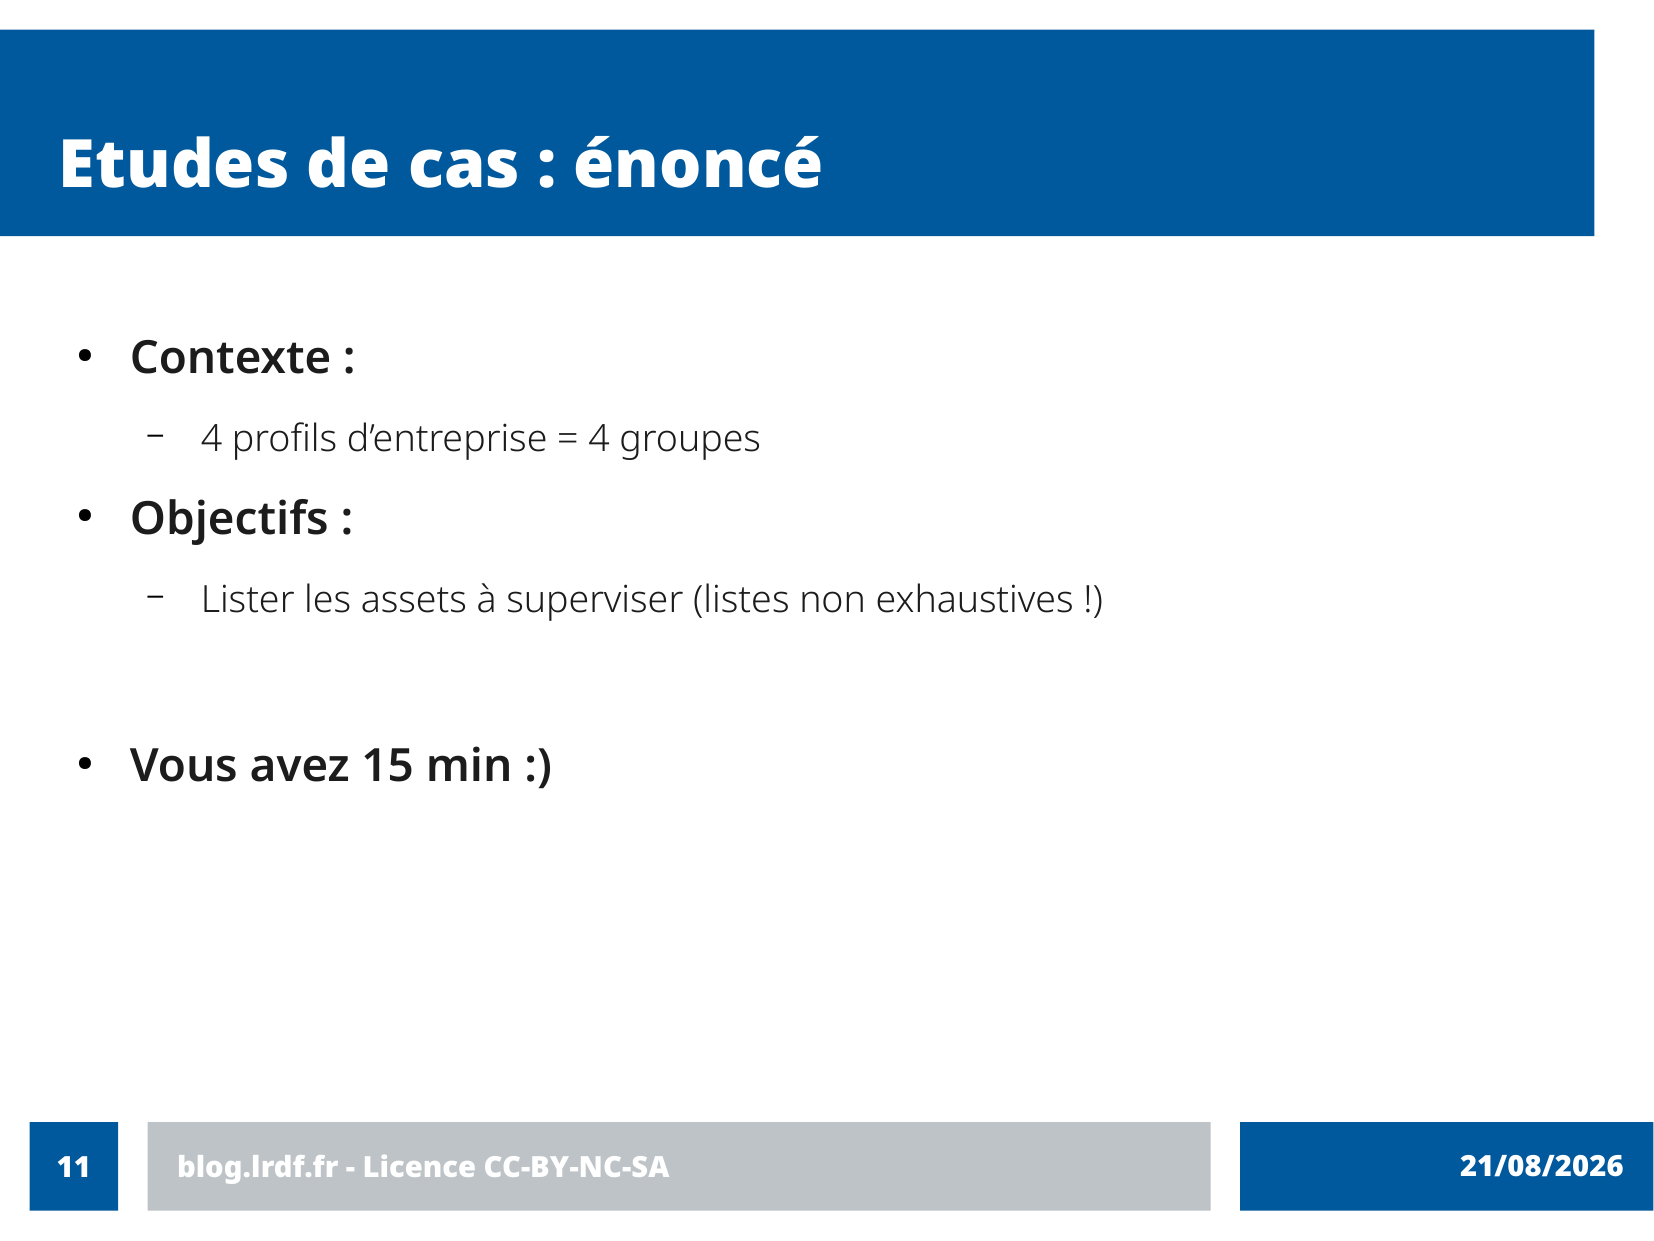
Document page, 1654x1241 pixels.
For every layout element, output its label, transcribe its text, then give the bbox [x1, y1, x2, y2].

title Etudes de cas : énoncé [59, 59, 1595, 207]
list Contexte : 4 profils d’entreprise = 4 groupes Objectifs : Lister les assets à superviser (listes non exhaustives !) Vous avez 15 min :) [59, 324, 1565, 1093]
